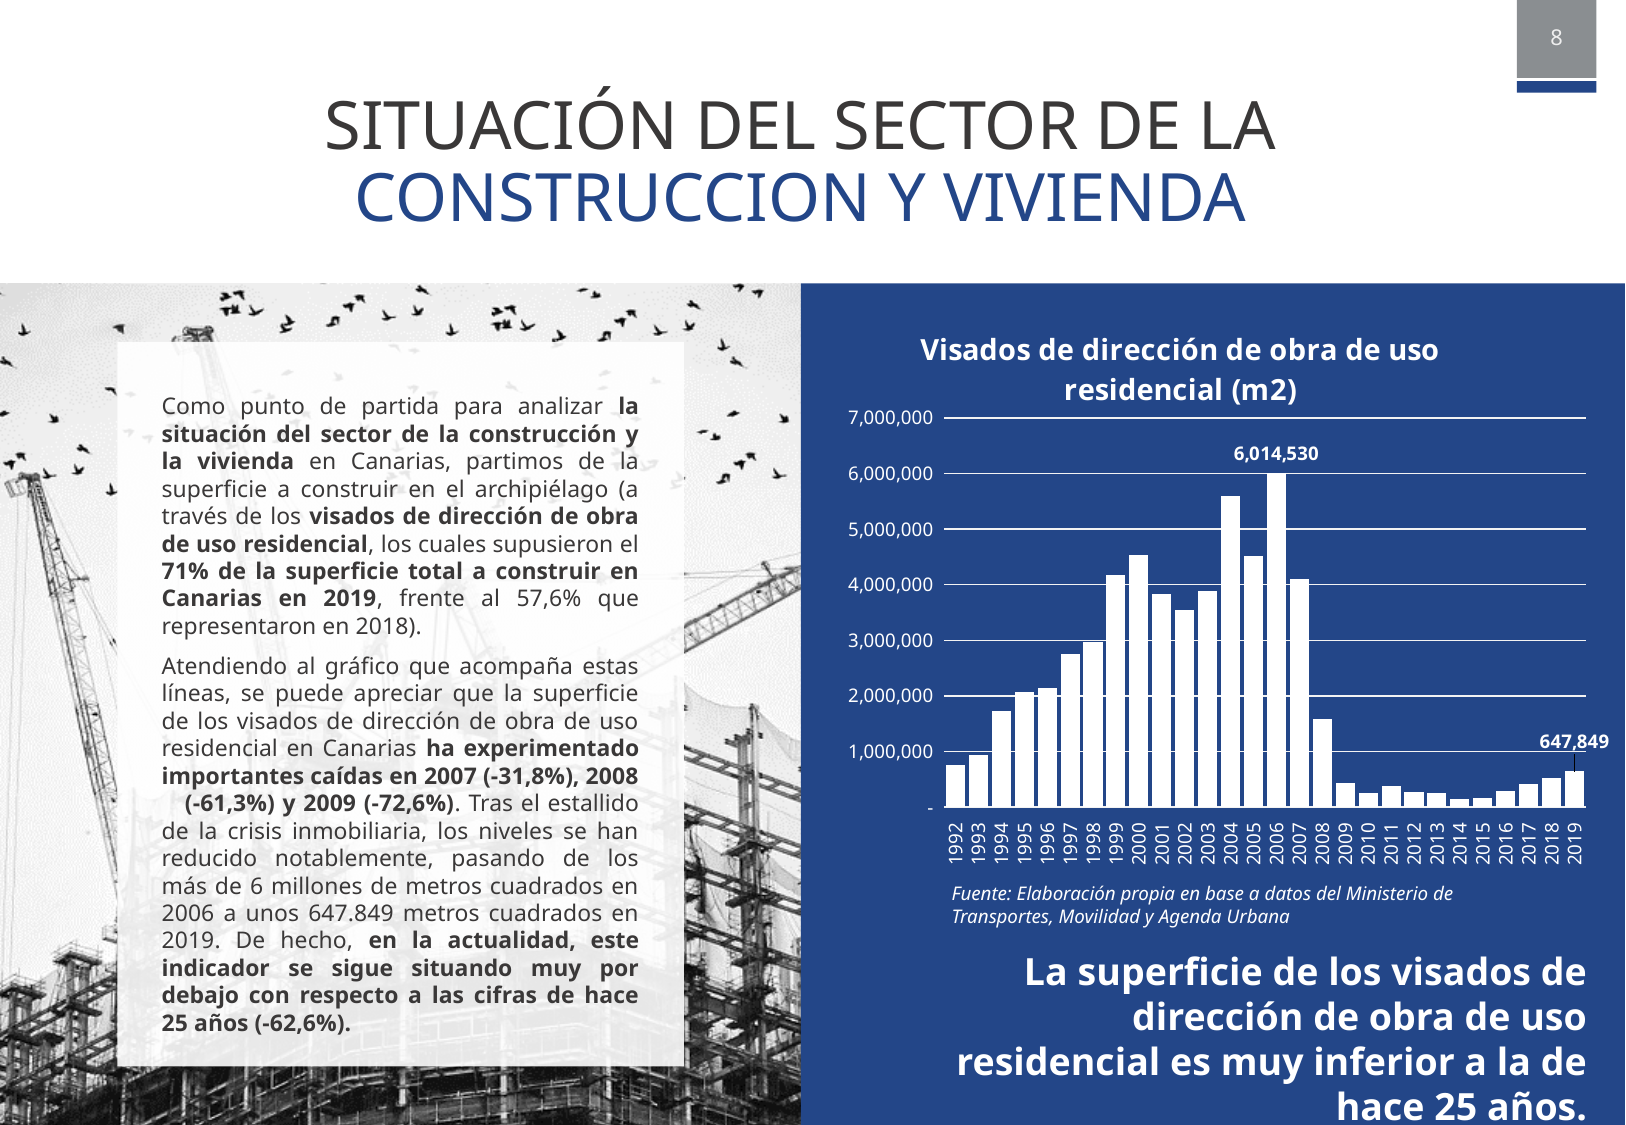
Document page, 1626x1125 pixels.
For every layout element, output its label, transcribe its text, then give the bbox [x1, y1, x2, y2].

text_box [117, 341, 684, 1067]
text_box Como punto de partida para analizar la situación del sector de la construcción y la vivienda en Canarias, partimos de la superficie a construir en el archipiélago (a través de los visados de dirección de obra de uso residencial, los cuales supusieron el 71% de la superficie total a construir en Canarias en 2019, frente al 57,6% que representaron en 2018). Atendiendo al gráfico que acompaña estas líneas, se puede apreciar que la superficie de los visados de dirección de obra de uso residencial en Canarias ha experimentado importantes caídas en 2007 (-31,8%), 2008 (-61,3%) y 2009 (-72,6%). Tras el estallido de la crisis inmobiliaria, los niveles se han reducido notablemente, pasando de los más de 6 millones de metros cuadrados en 2006 a unos 647.849 metros cuadrados en 2019. De hecho, en la actualidad, este indicador se sigue situando muy por debajo con respecto a las cifras de hace 25 años (-62,6%). [146, 384, 655, 1024]
picture [0, 283, 800, 1125]
text_box Fuente: Elaboración propia en base a datos del Ministerio de Transportes, Movilidad y Agenda Urbana [936, 874, 1554, 935]
chart [822, 298, 1615, 921]
text_box La superficie de los visados de dirección de obra de uso residencial es muy inferior a la de hace 25 años. [910, 940, 1603, 1125]
list SITUACIÓN DEL SECTOR DE LA CONSTRUCCION Y VIVIENDA [130, 121, 1472, 206]
text_box [800, 283, 1625, 1125]
